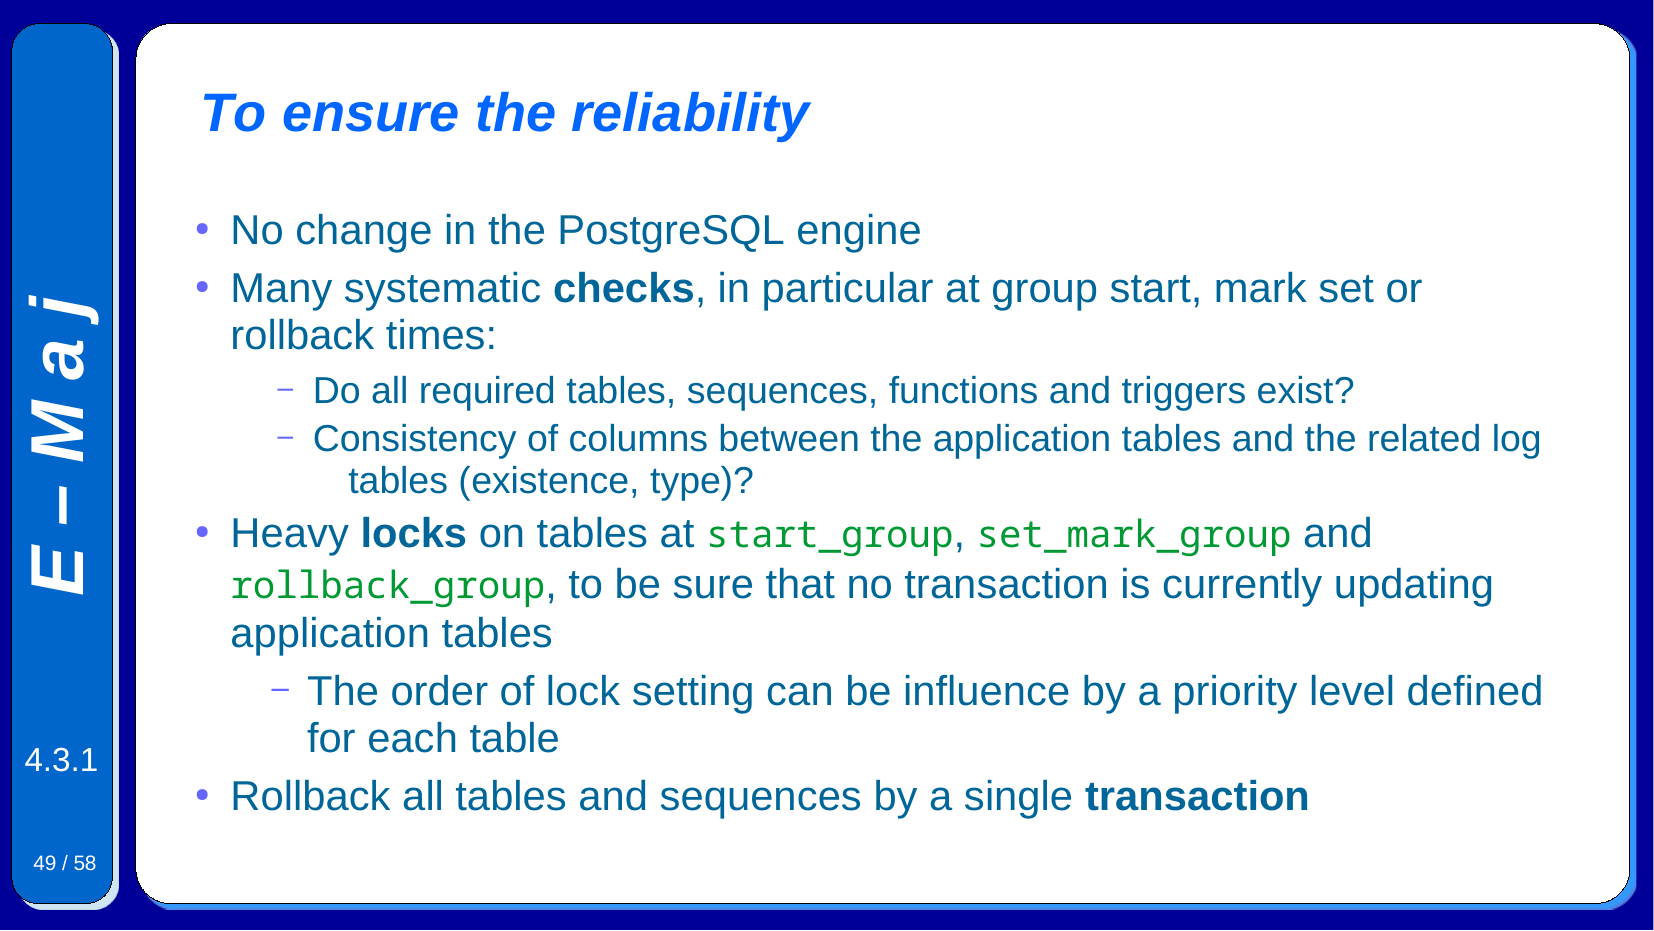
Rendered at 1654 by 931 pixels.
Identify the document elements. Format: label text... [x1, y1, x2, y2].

title To ensure the reliability [200, 34, 1575, 191]
list No change in the PostgreSQL engine Many systematic checks, in particular at group start, mark set or rollback times: Do all required tables, sequences, functions and triggers exist? Consistency of columns between the application tables and the related log tables (existence, type)? Heavy locks on tables at start_group, set_mark_group and rollback_group, to be sure that no transaction is currently updating application tables The order of lock setting can be influence by a priority level defined for each table Rollback all tables and sequences by a single transaction [177, 206, 1587, 827]
